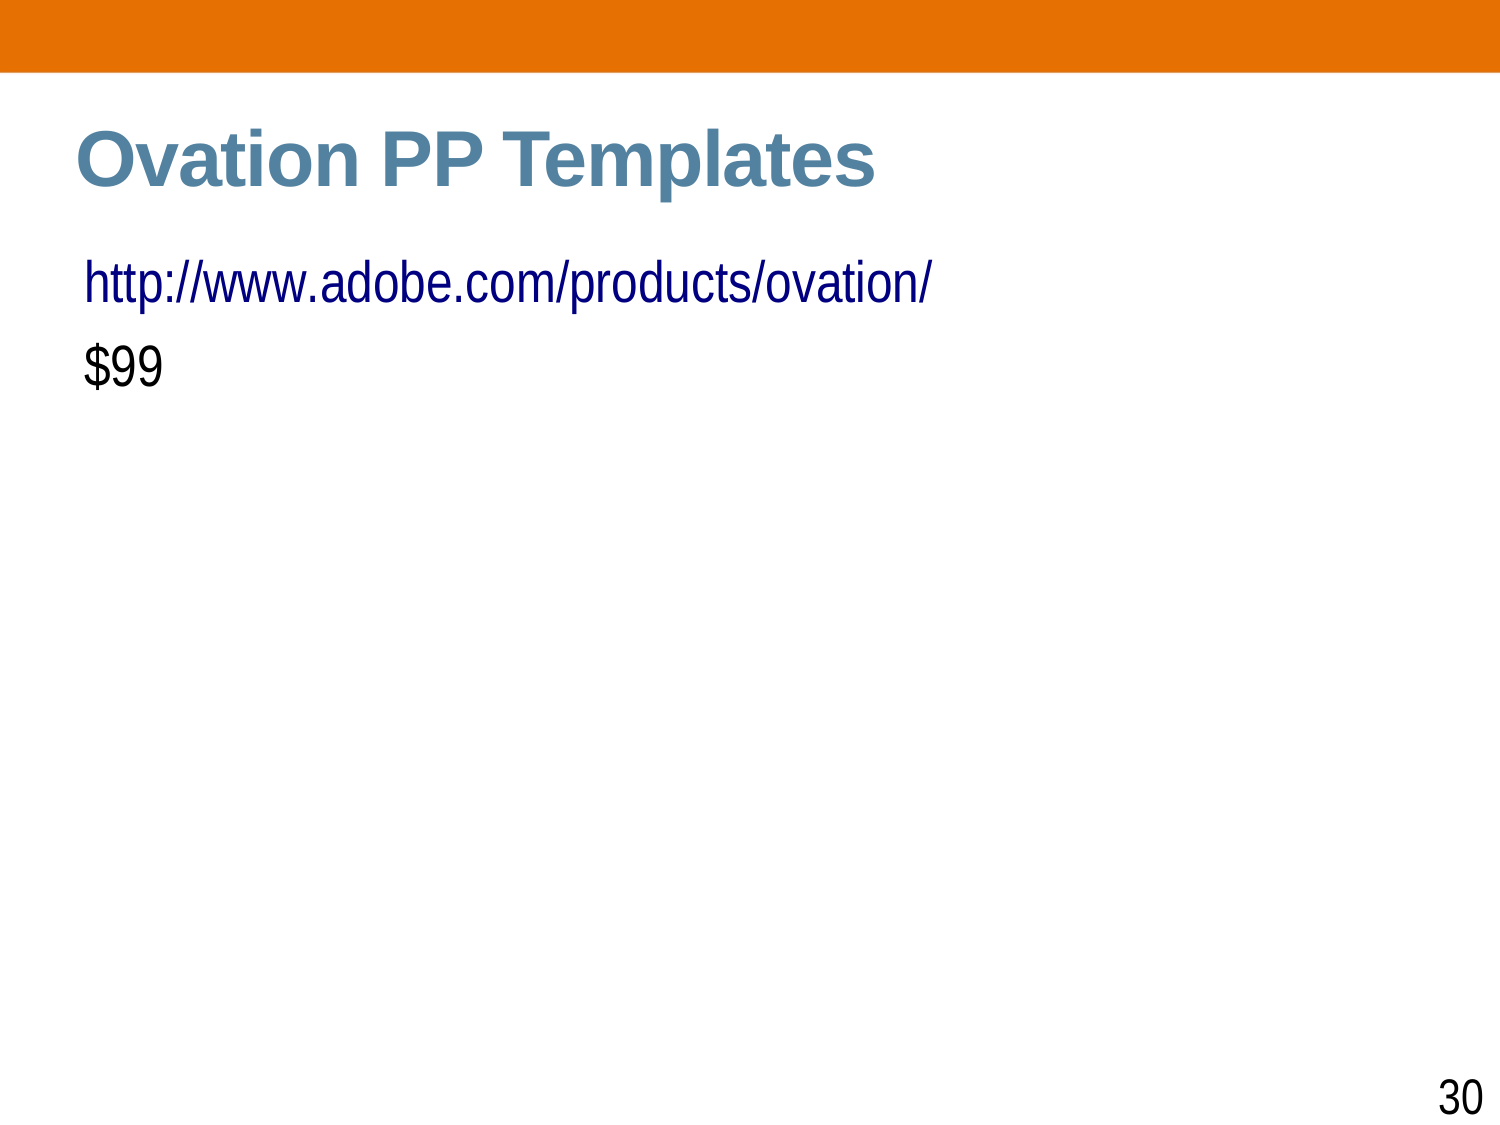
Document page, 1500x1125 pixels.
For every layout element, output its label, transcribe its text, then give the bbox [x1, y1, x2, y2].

title Ovation PP Templates [75, 122, 1438, 228]
picture [0, 0, 1500, 75]
list http://www.adobe.com/products/ovation/ $99 [64, 257, 1402, 952]
